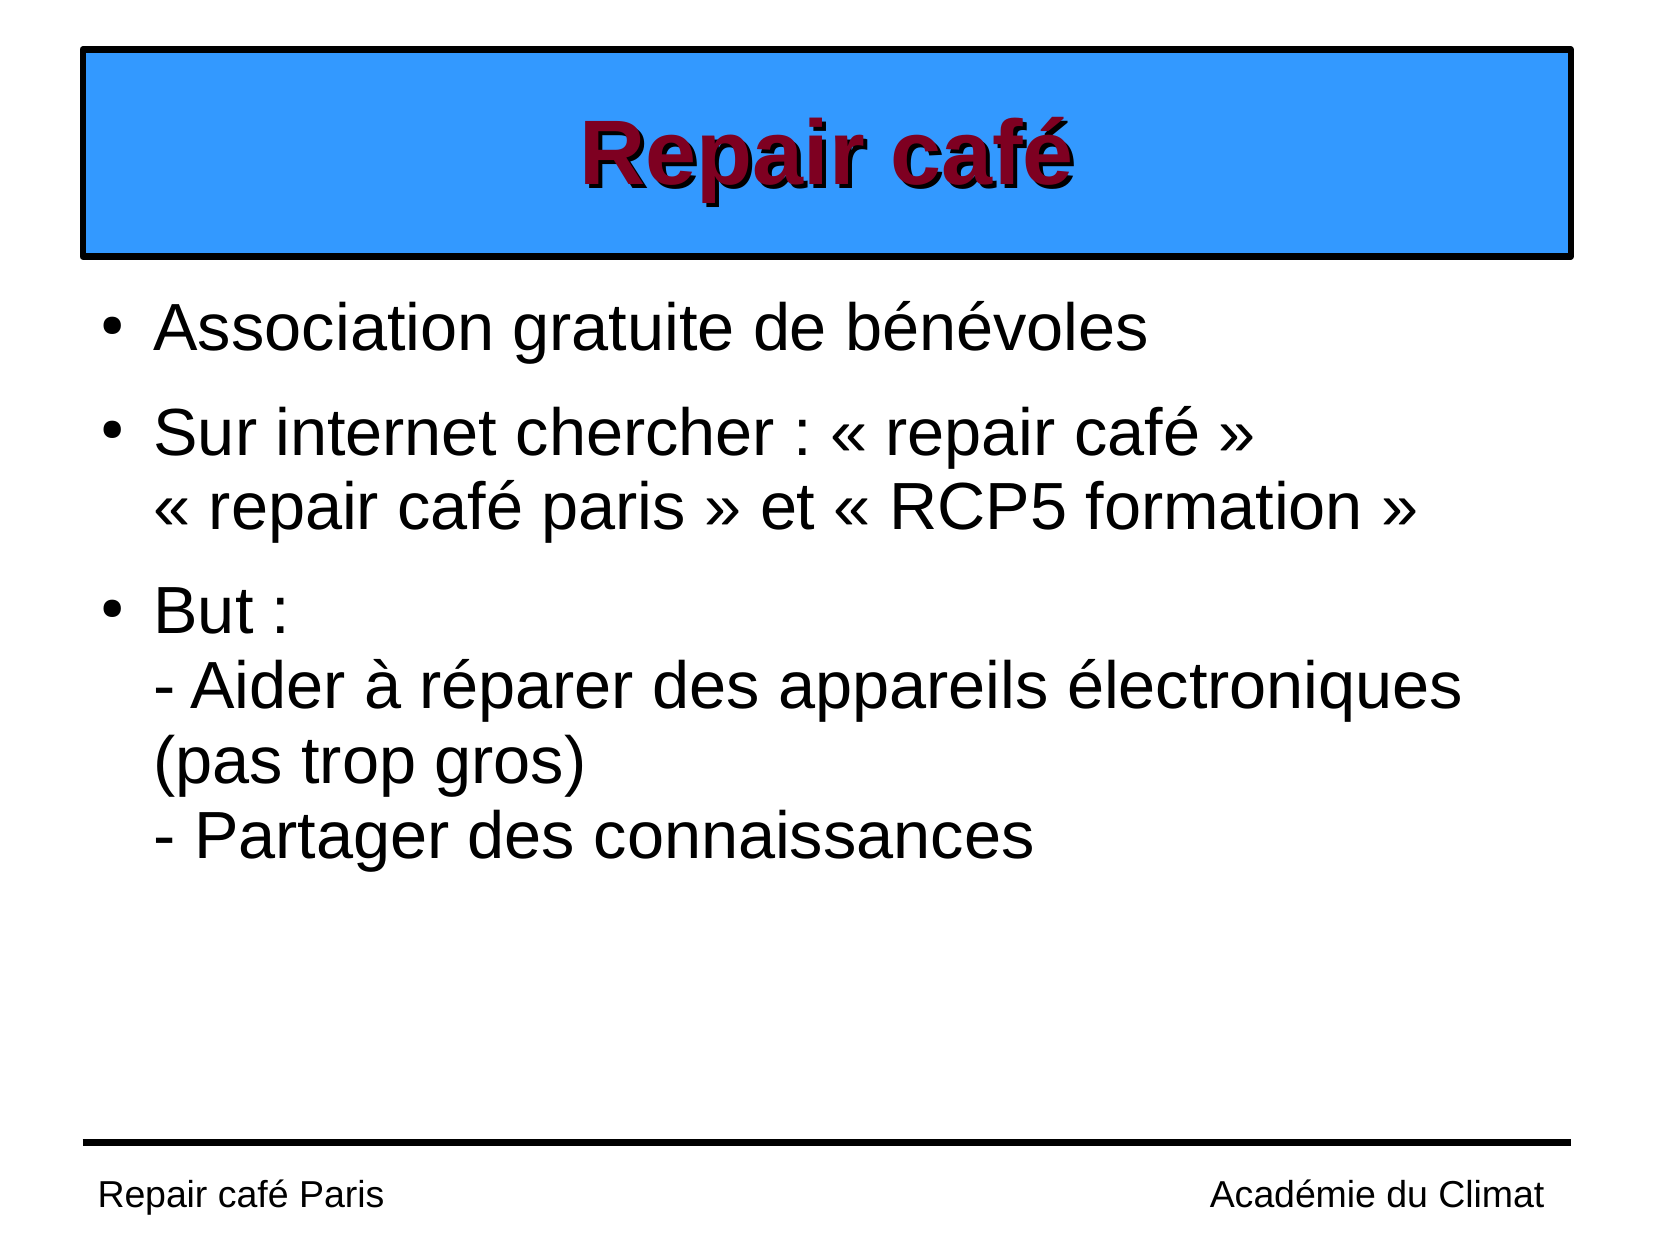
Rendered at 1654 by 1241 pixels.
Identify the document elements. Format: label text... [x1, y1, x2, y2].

text_box Repair café Paris Académie du Climat [82, 1166, 1571, 1224]
list Association gratuite de bénévoles Sur internet chercher : « repair café » « repair café paris » et « RCP5 formation » But : - Aider à réparer des appareils électroniques (pas trop gros) - Partager des connaissances [82, 290, 1571, 1123]
title Repair café [82, 49, 1571, 257]
